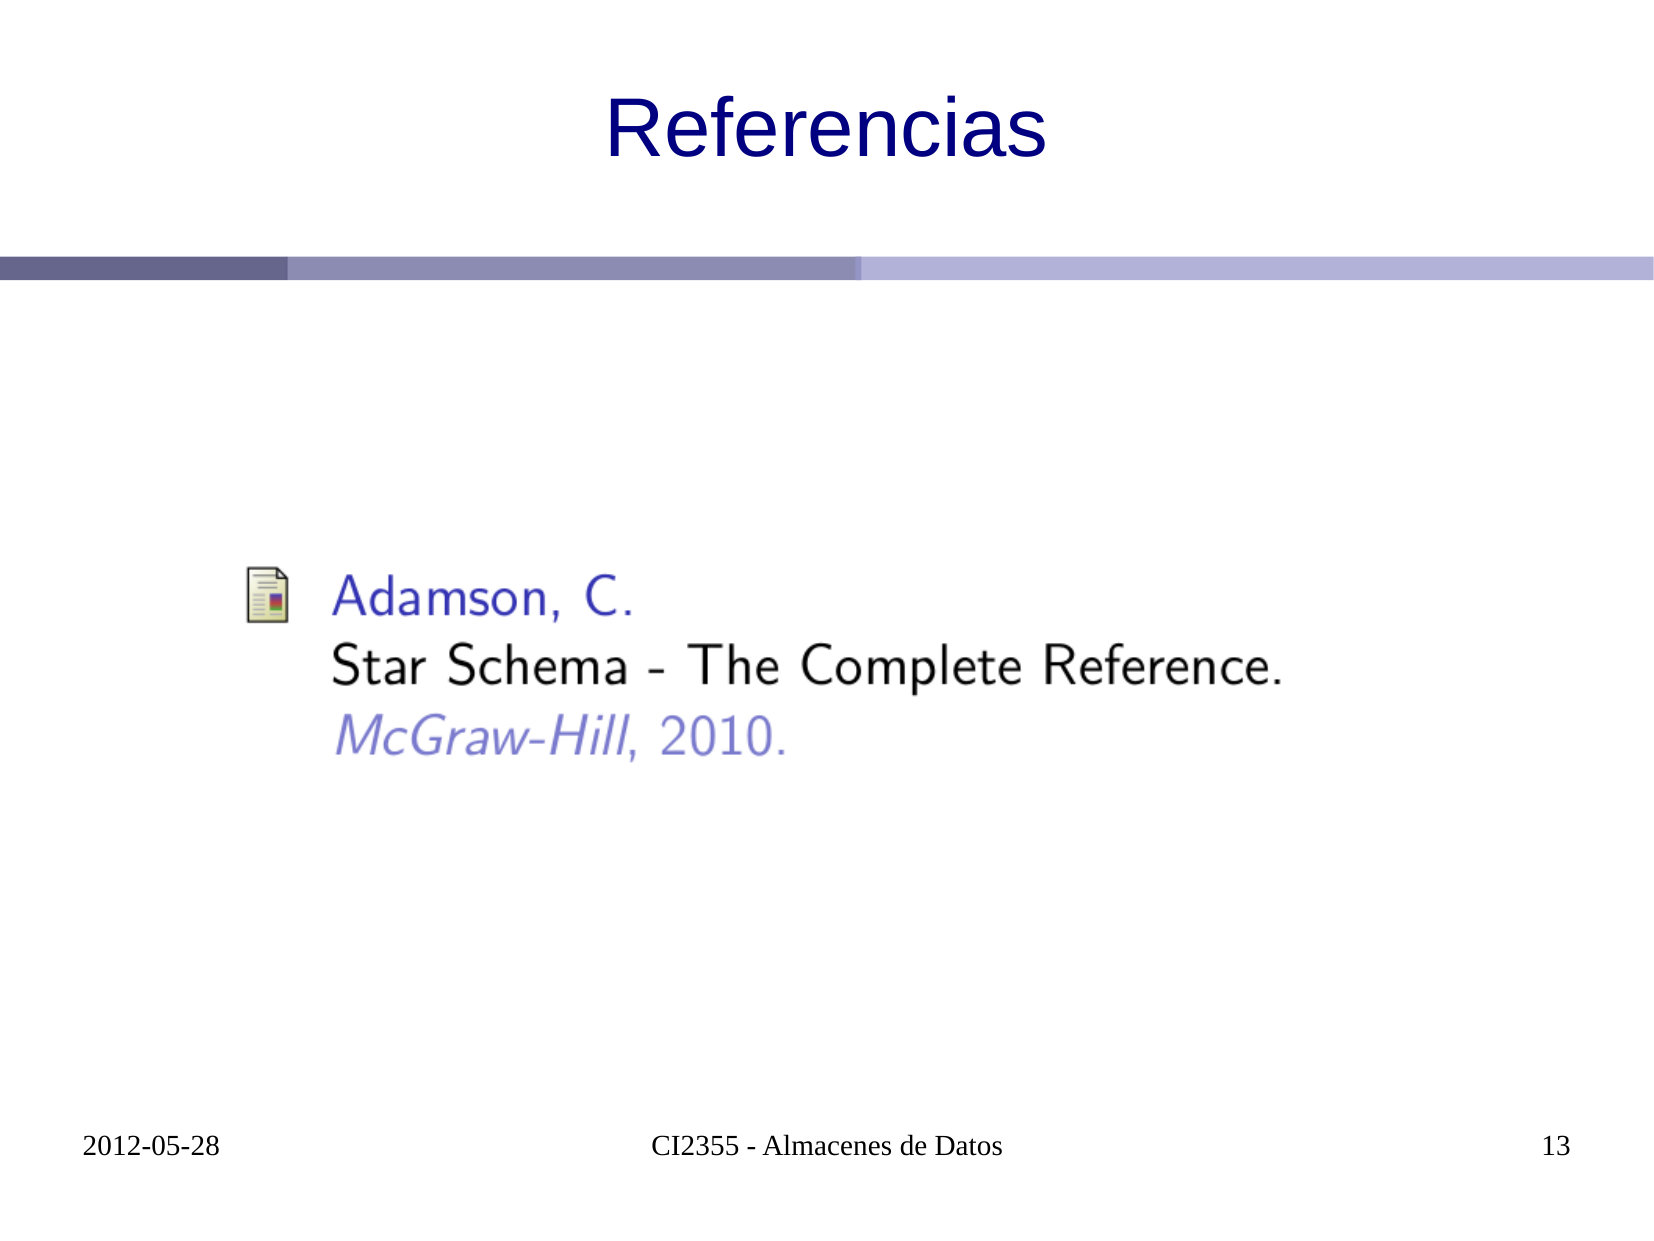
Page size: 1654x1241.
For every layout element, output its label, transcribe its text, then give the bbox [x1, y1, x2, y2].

picture [190, 501, 1351, 863]
title Referencias [0, 0, 1654, 257]
